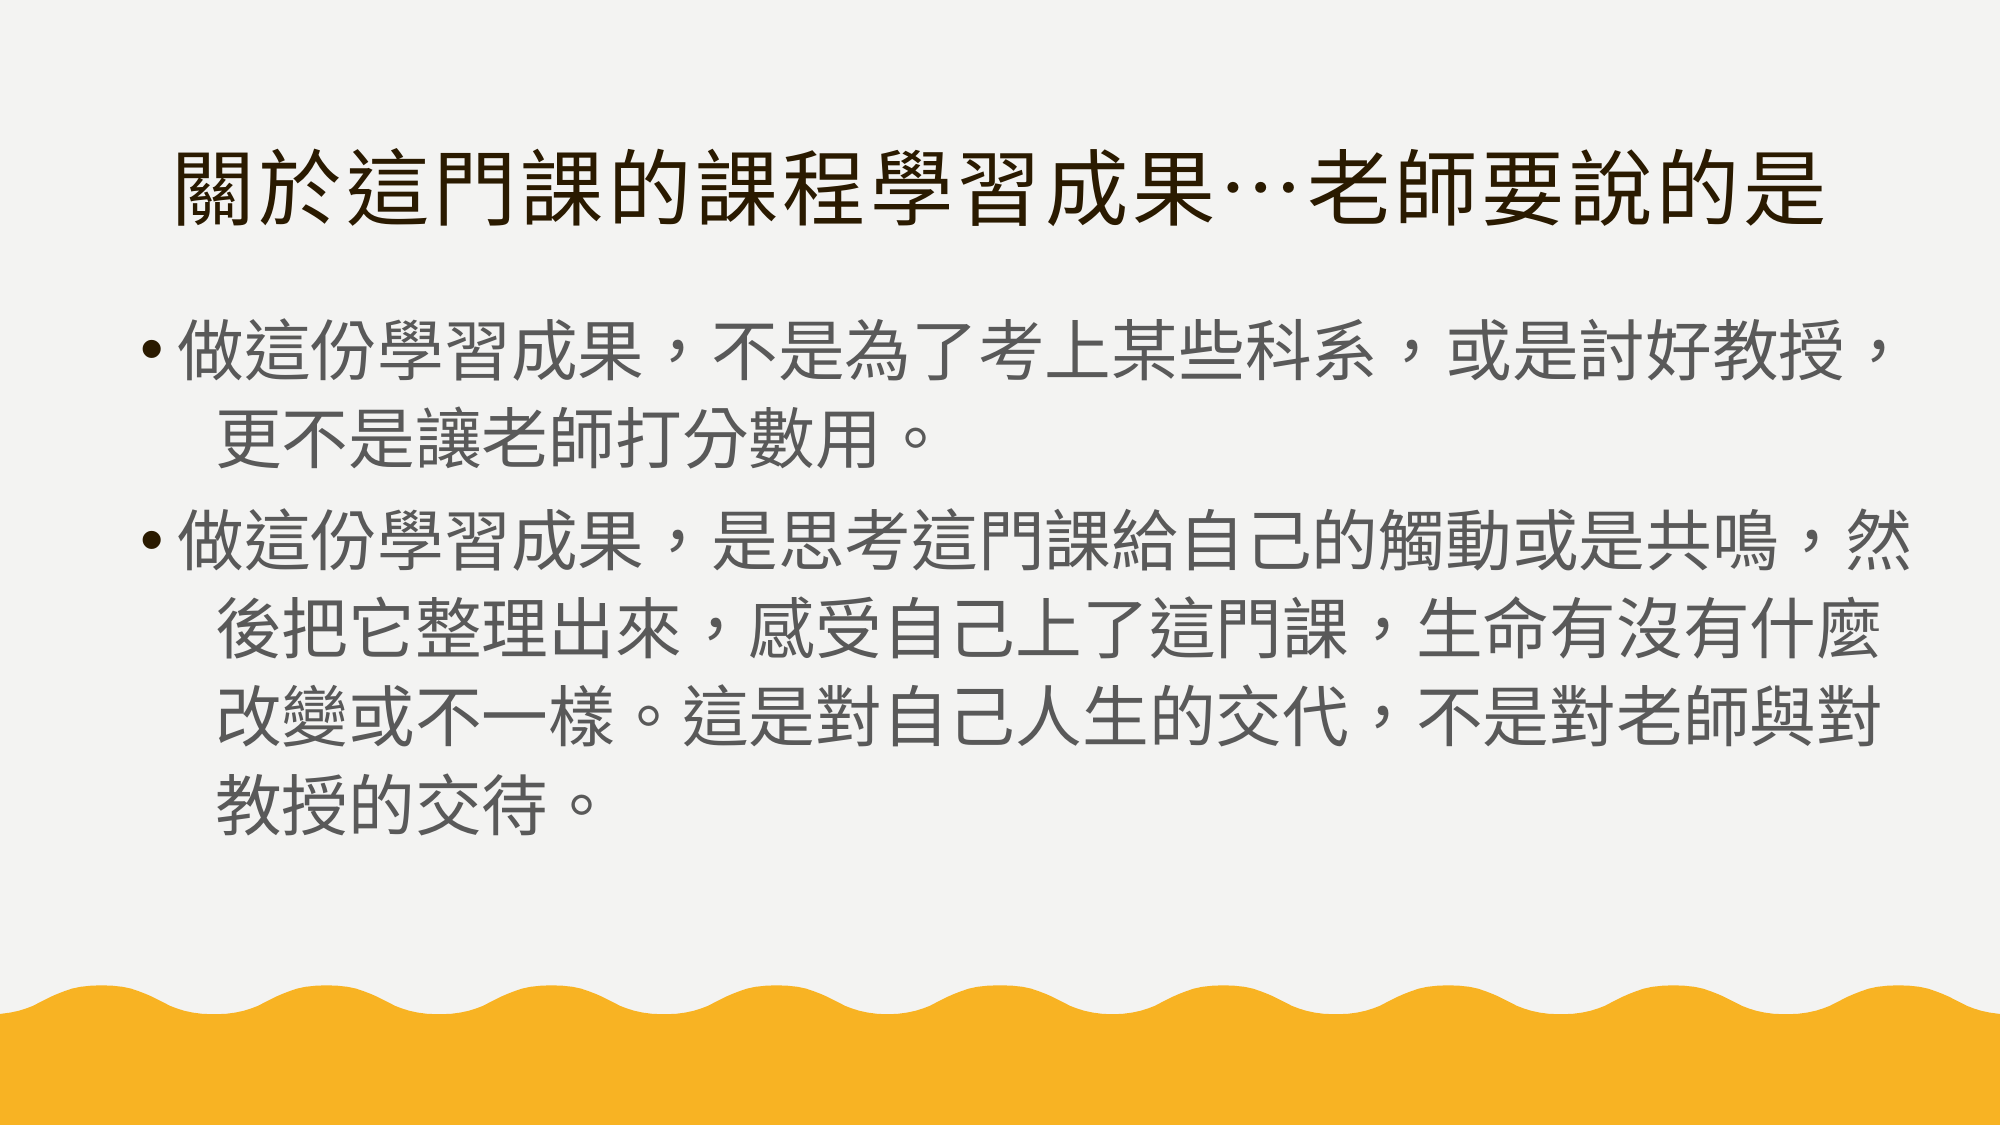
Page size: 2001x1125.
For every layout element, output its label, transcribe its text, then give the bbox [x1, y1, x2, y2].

list 做這份學習成果，不是為了考上某些科系，或是討好教授，更不是讓老師打分數用。 做這份學習成果，是思考這門課給自己的觸動或是共鳴，然後把它整理出來，感受自己上了這門課，生命有沒有什麼改變或不一樣。這是對自己人生的交代，不是對老師與對教授的交待。 [125, 292, 1948, 858]
title 關於這門課的課程學習成果…老師要說的是 [125, 62, 1876, 246]
text_box [0, 0, 2000, 1125]
